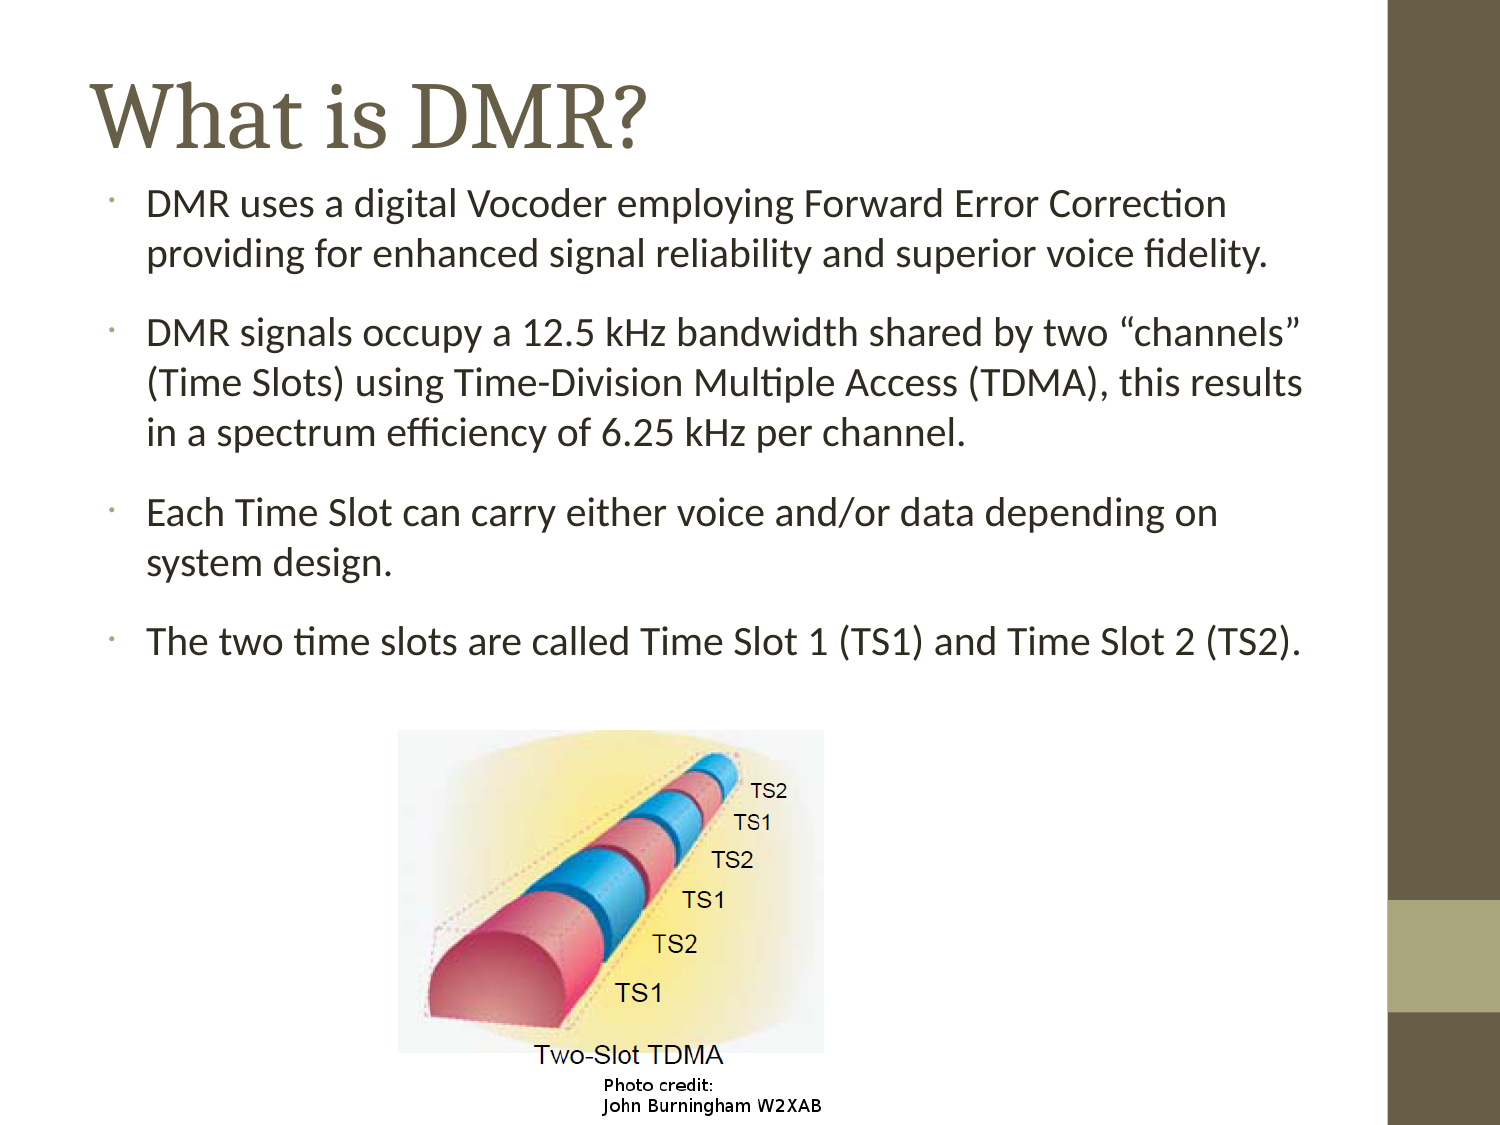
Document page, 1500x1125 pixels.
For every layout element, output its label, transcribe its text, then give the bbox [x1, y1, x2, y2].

list DMR uses a digital Vocoder employing Forward Error Correction providing for enhanced signal reliability and superior voice fidelity. DMR signals occupy a 12.5 kHz bandwidth shared by two “channels” (Time Slots) using Time-Division Multiple Access (TDMA), this results in a spectrum efficiency of 6.25 kHz per channel. Each Time Slot can carry either voice and/or data depending on system design. The two time slots are called Time Slot 1 (TS1) and Time Slot 2 (TS2). [75, 168, 1325, 719]
title What is DMR? [75, 45, 1325, 168]
picture [398, 718, 824, 1120]
